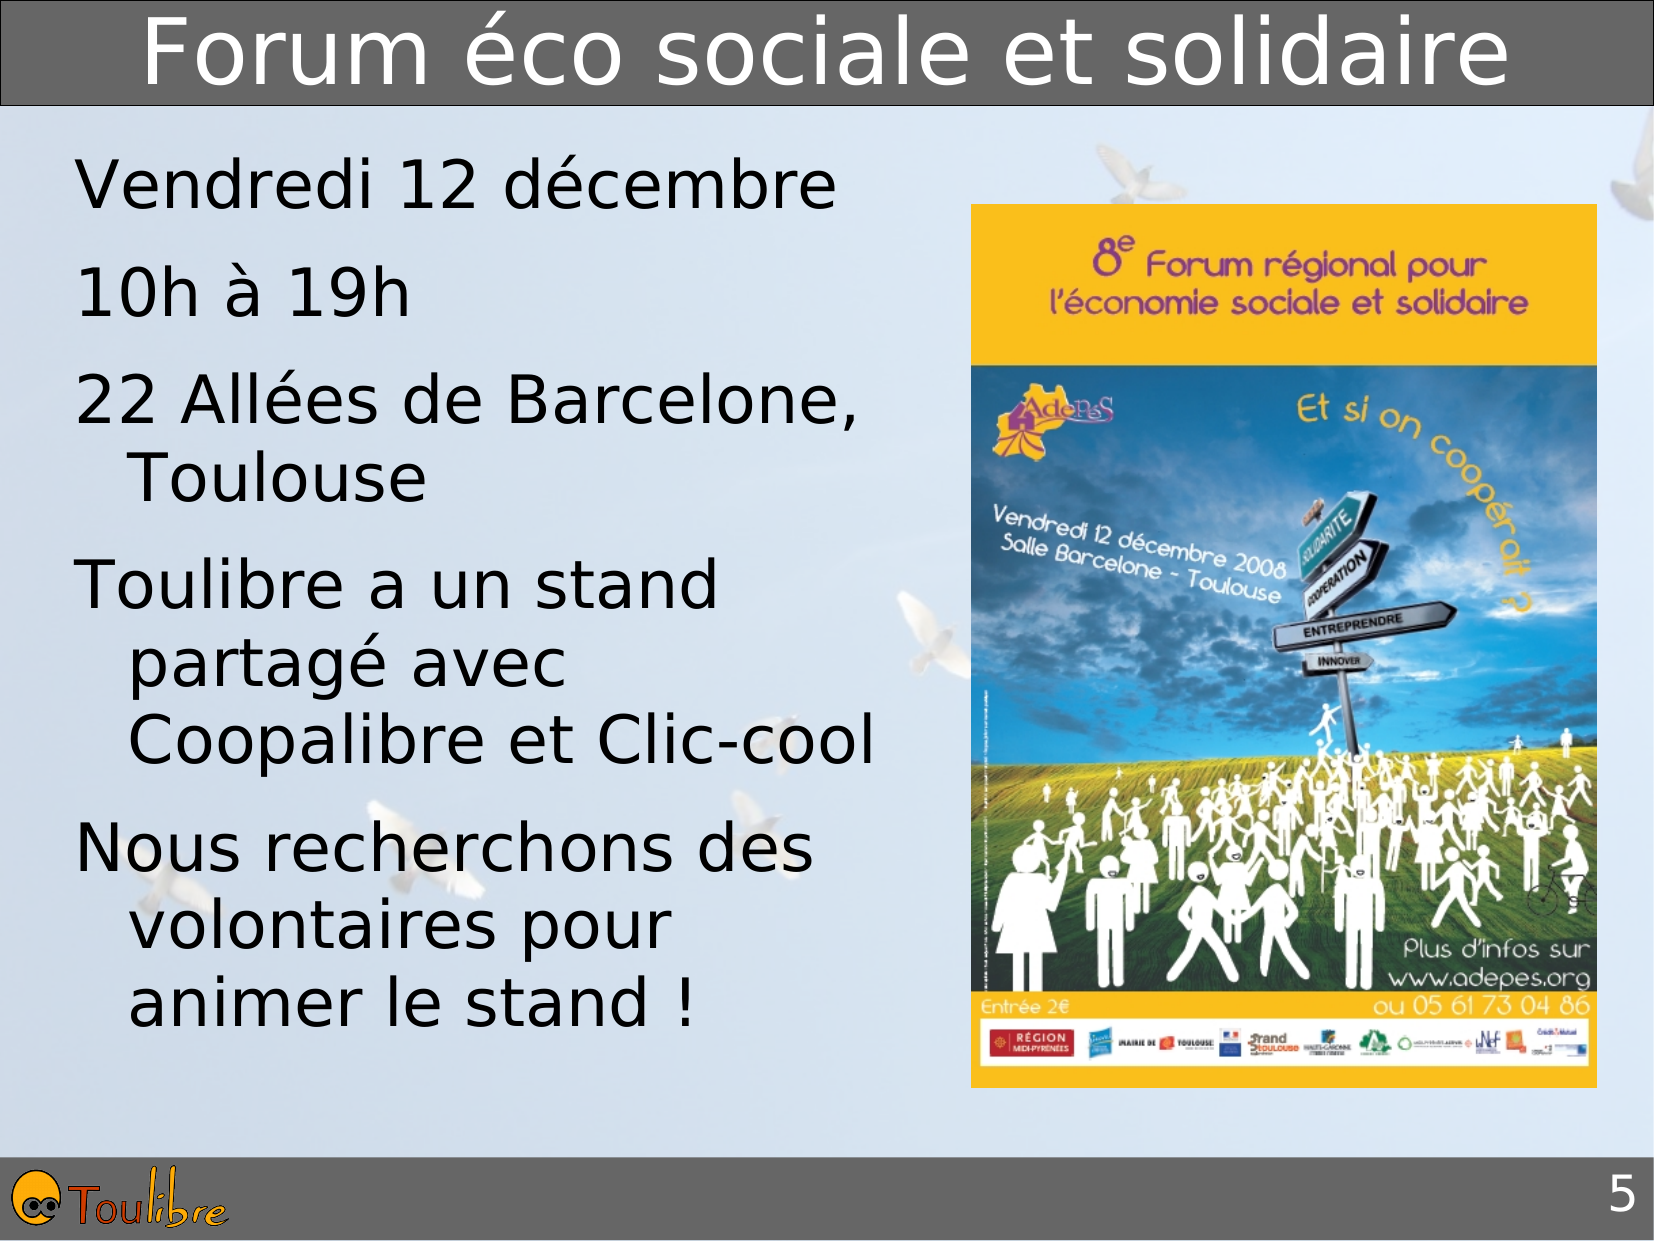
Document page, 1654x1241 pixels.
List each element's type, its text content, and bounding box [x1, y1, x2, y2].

picture [11, 1165, 229, 1228]
picture [971, 204, 1597, 1088]
title Forum éco sociale et solidaire [0, 0, 1654, 107]
list Vendredi 12 décembre 10h à 19h 22 Allées de Barcelone, Toulouse Toulibre a un stand partagé avec Coopalibre et Clic-cool Nous recherchons des volontaires pour animer le stand ! [56, 146, 883, 1121]
